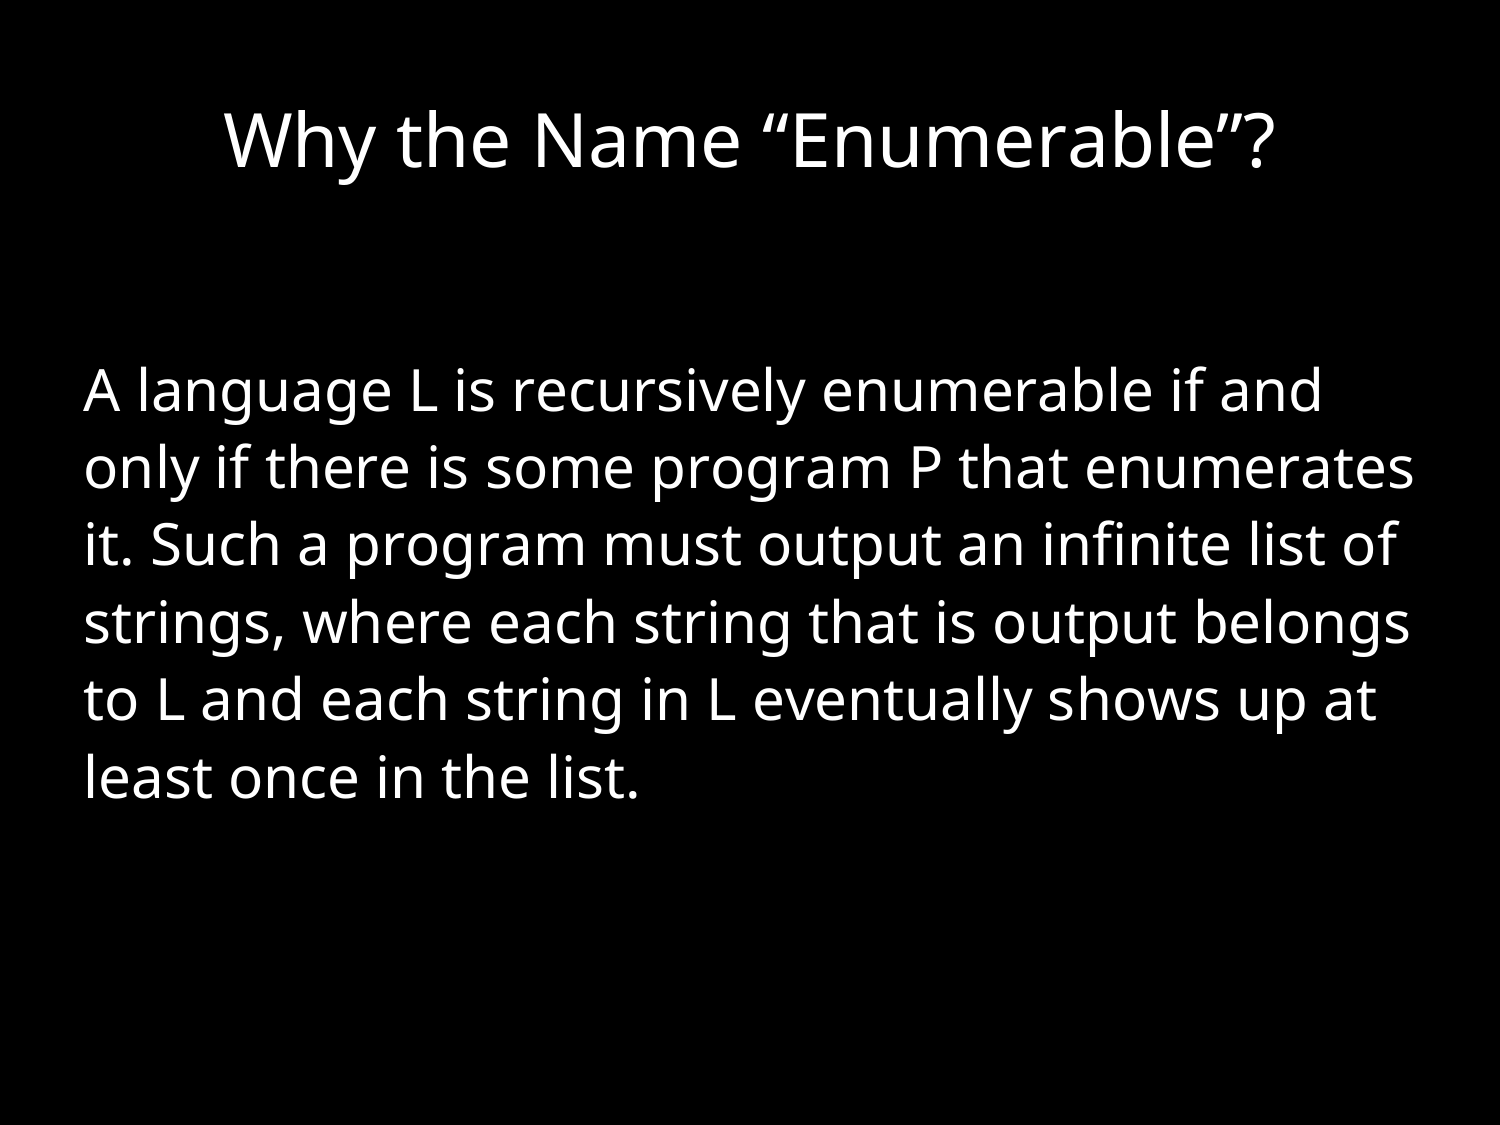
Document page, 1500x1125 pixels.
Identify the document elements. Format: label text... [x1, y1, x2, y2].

text_box A language L is recursively enumerable if and only if there is some program P that enumerates it. Such a program must output an infinite list of strings, where each string that is output belongs to L and each string in L eventually shows up at least once in the list. [68, 352, 1431, 819]
text_box Why the Name “Enumerable”? [112, 67, 1388, 209]
